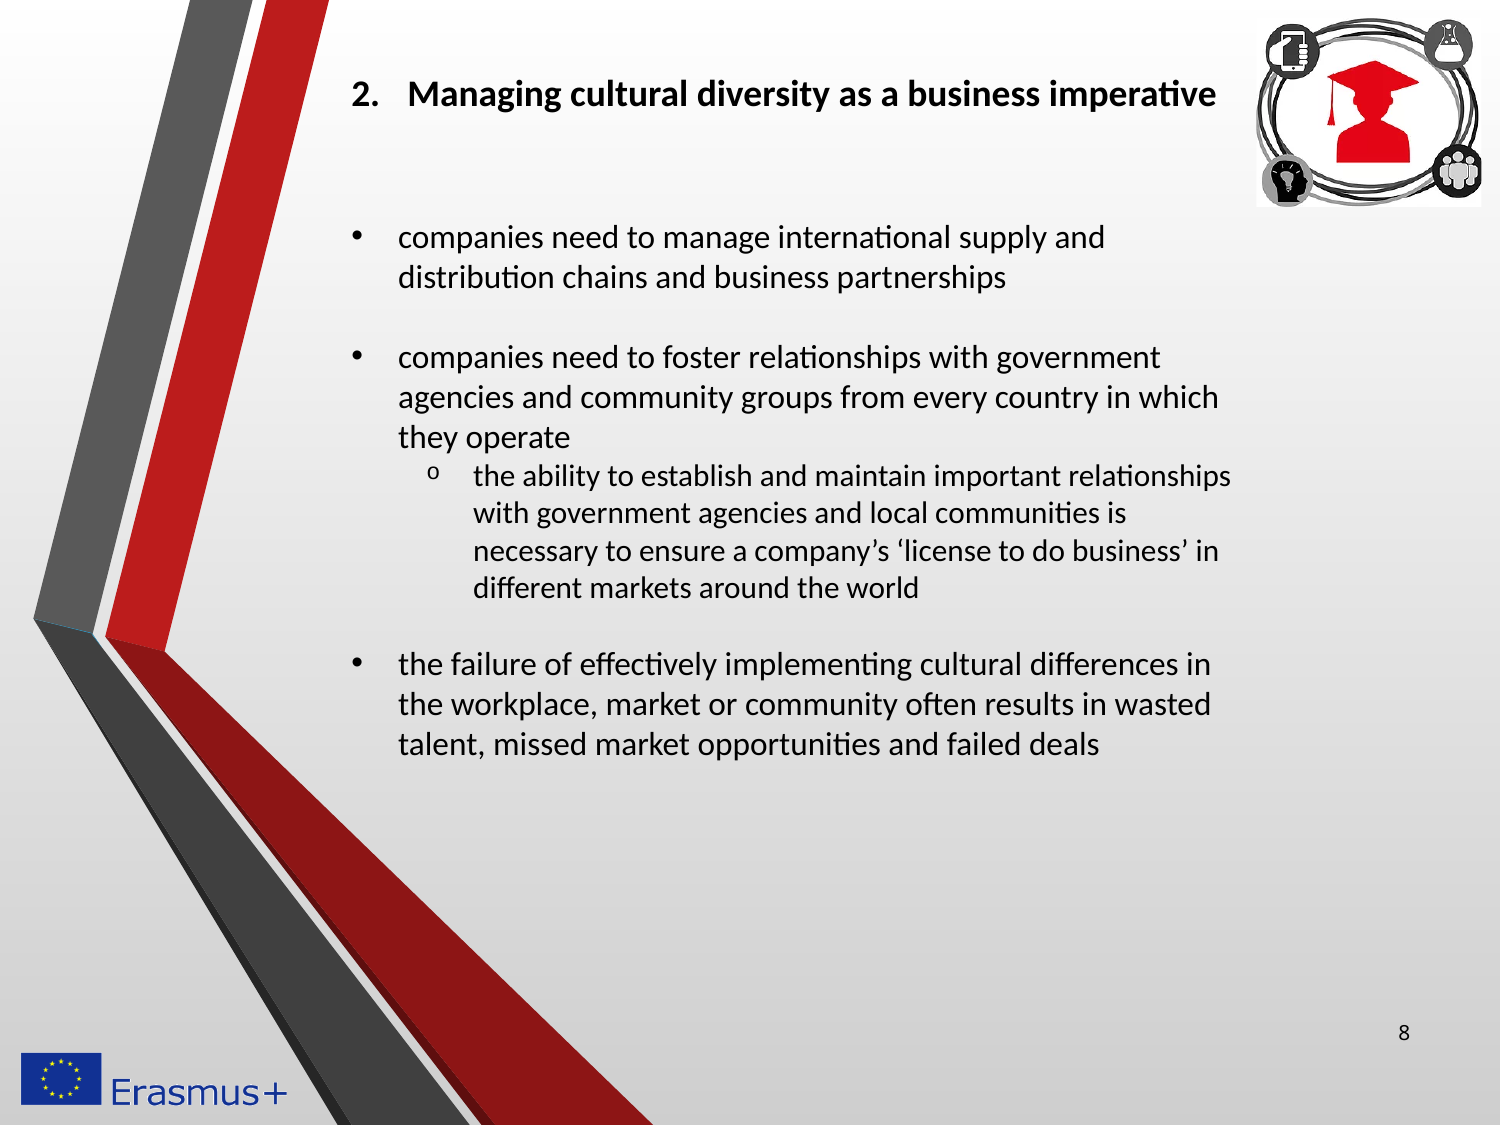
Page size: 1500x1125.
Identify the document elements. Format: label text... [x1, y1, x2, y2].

slide_number <numer> [1357, 1003, 1425, 1064]
chart [1257, 19, 1483, 209]
text_box Managing cultural diversity as a business imperative [336, 61, 1247, 122]
picture [5, 1037, 302, 1120]
text_box companies need to manage international supply and distribution chains and business partnerships companies need to foster relationships with government agencies and community groups from every country in which they operate the ability to establish and maintain important relationships with government agencies and local communities is necessary to ensure a company’s ‘license to do business’ in different markets around the world the failure of effectively implementing cultural differences in the workplace, market or community often results in wasted talent, missed market opportunities and failed deals [336, 208, 1258, 770]
picture [1256, 18, 1482, 207]
